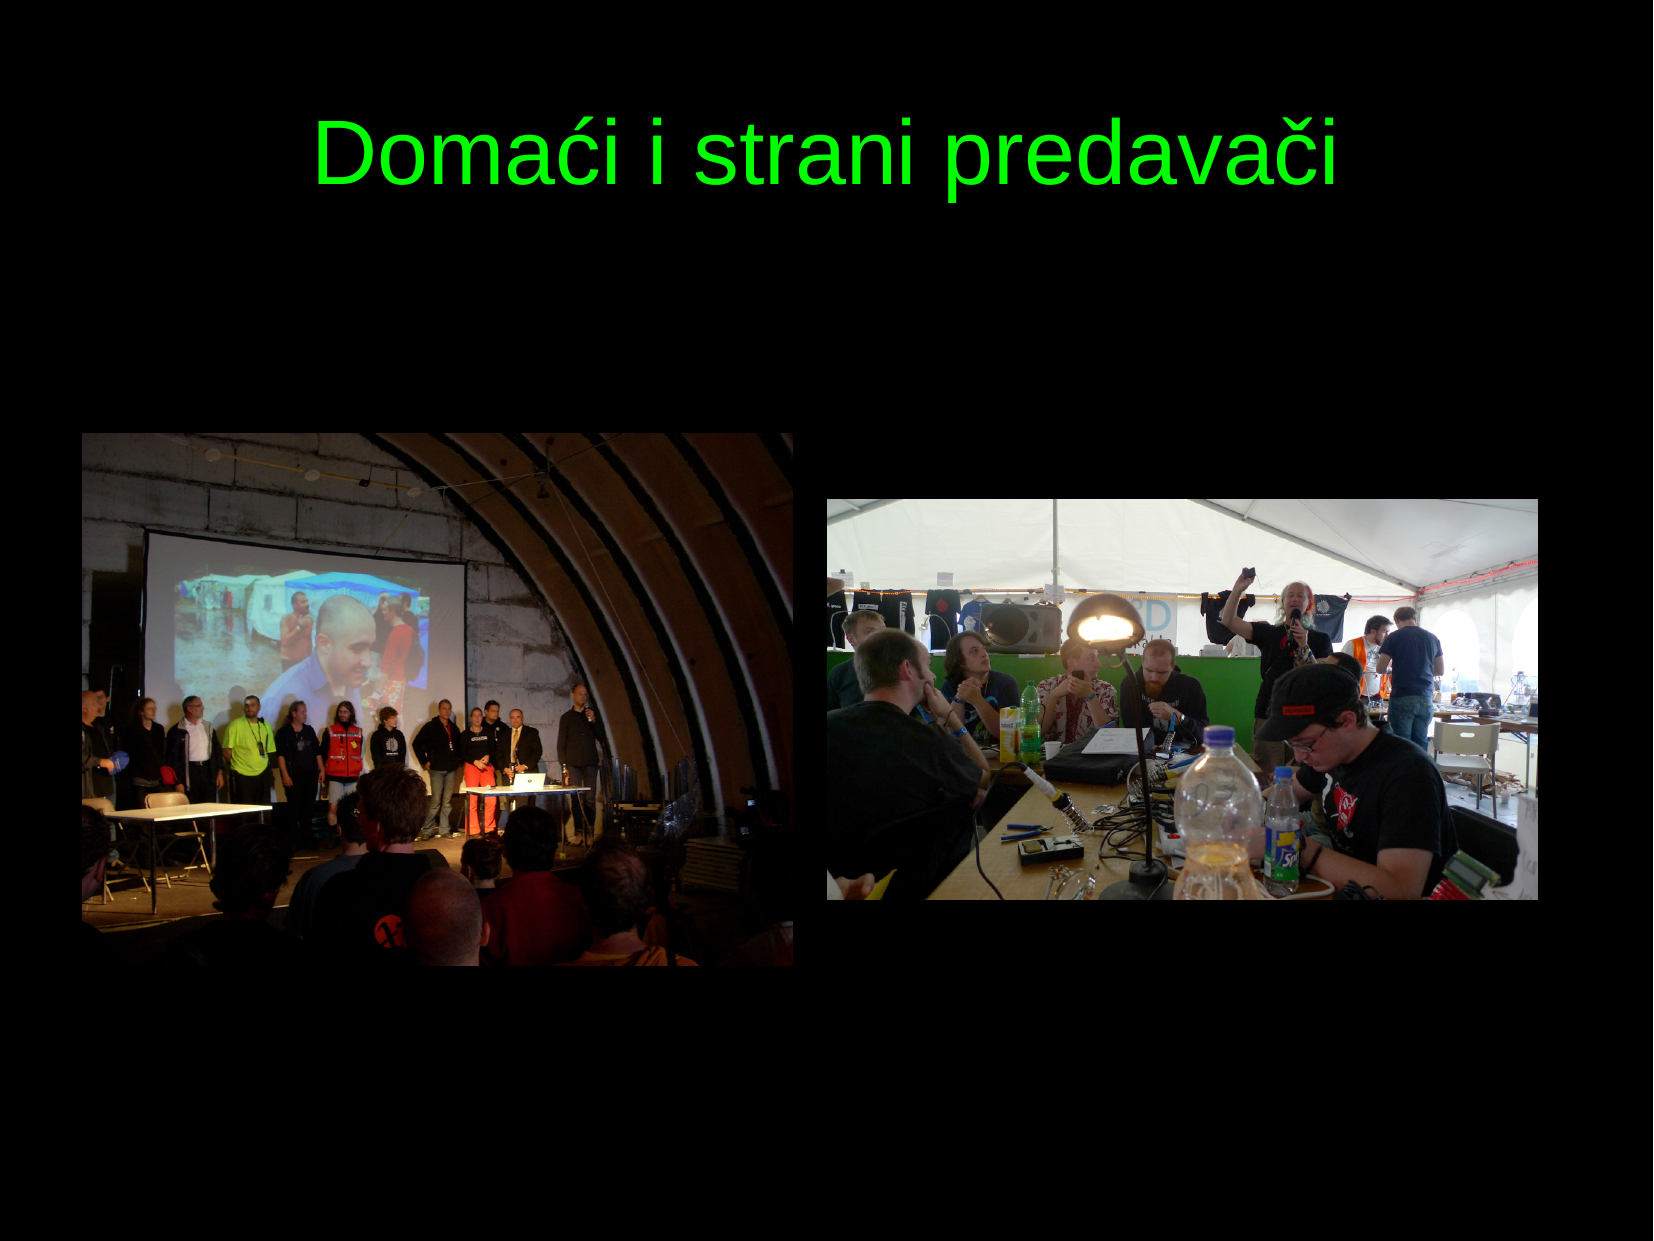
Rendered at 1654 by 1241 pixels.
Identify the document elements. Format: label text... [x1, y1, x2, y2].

picture [827, 499, 1538, 900]
title Domaći i strani predavači [82, 49, 1571, 257]
picture [82, 433, 793, 966]
